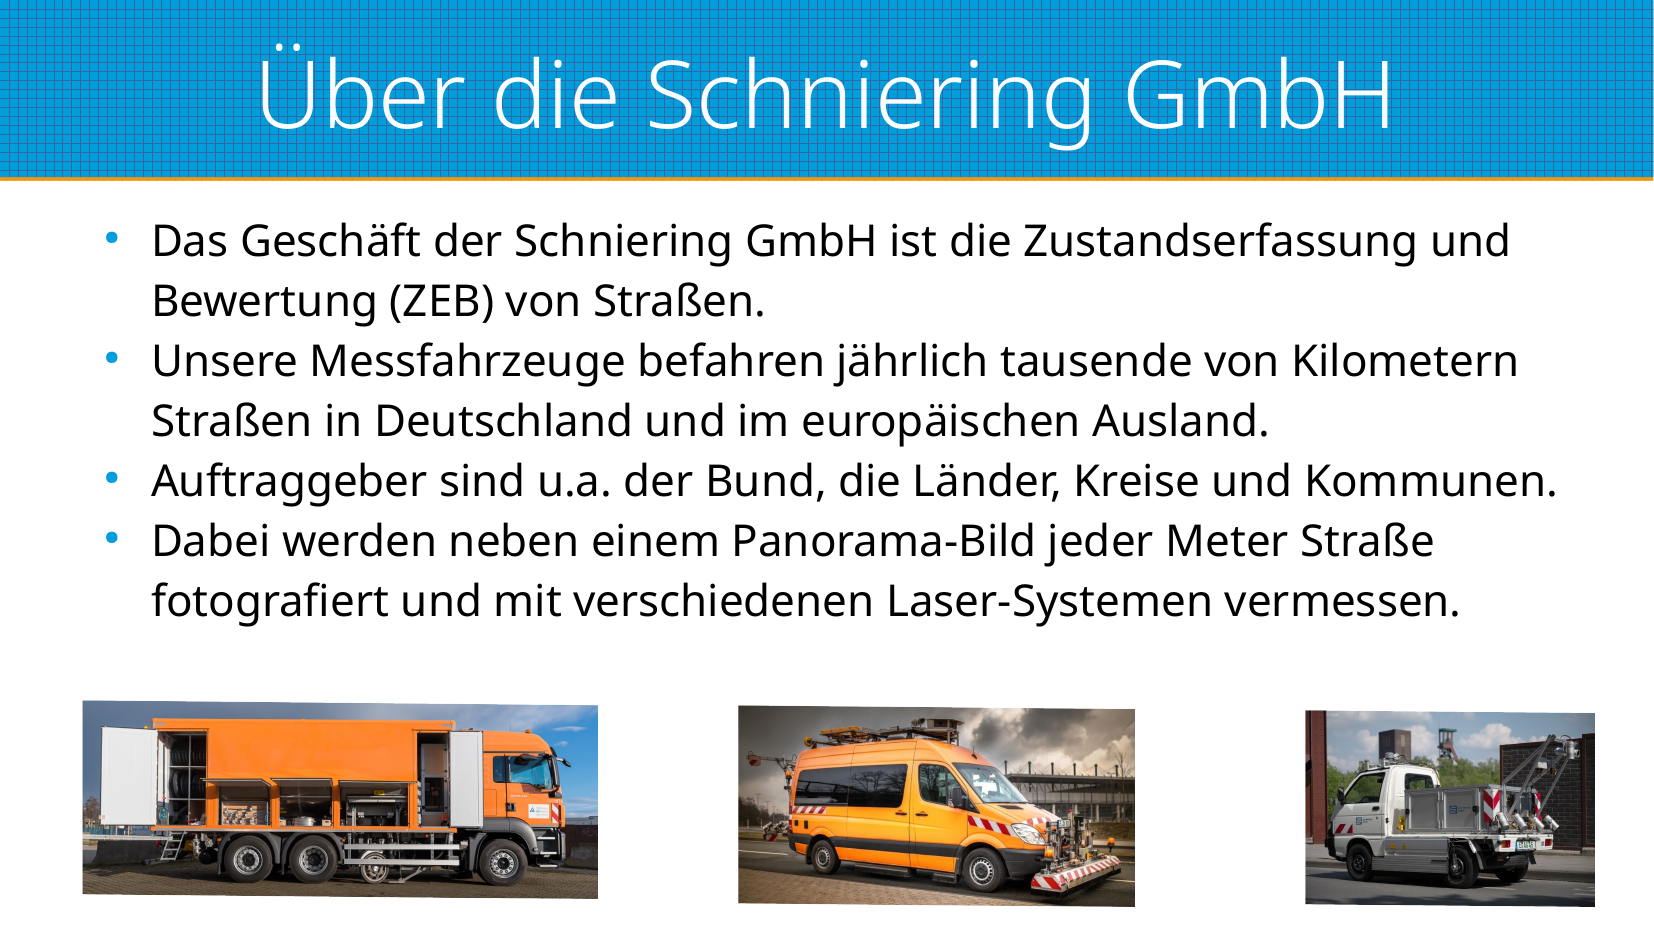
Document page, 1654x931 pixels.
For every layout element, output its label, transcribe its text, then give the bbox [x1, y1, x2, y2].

picture [82, 700, 598, 899]
picture [1305, 710, 1595, 907]
title Über die Schniering GmbH [82, 14, 1571, 171]
list Das Geschäft der Schniering GmbH ist die Zustandserfassung und Bewertung (ZEB) von Straßen. Unsere Messfahrzeuge befahren jährlich tausende von Kilometern Straßen in Deutschland und im europäischen Ausland. Auftraggeber sind u.a. der Bund, die Länder, Kreise und Kommunen. Dabei werden neben einem Panorama-Bild jeder Meter Straße fotografiert und mit verschiedenen Laser-Systemen vermessen. [88, 209, 1569, 679]
picture [738, 706, 1135, 907]
